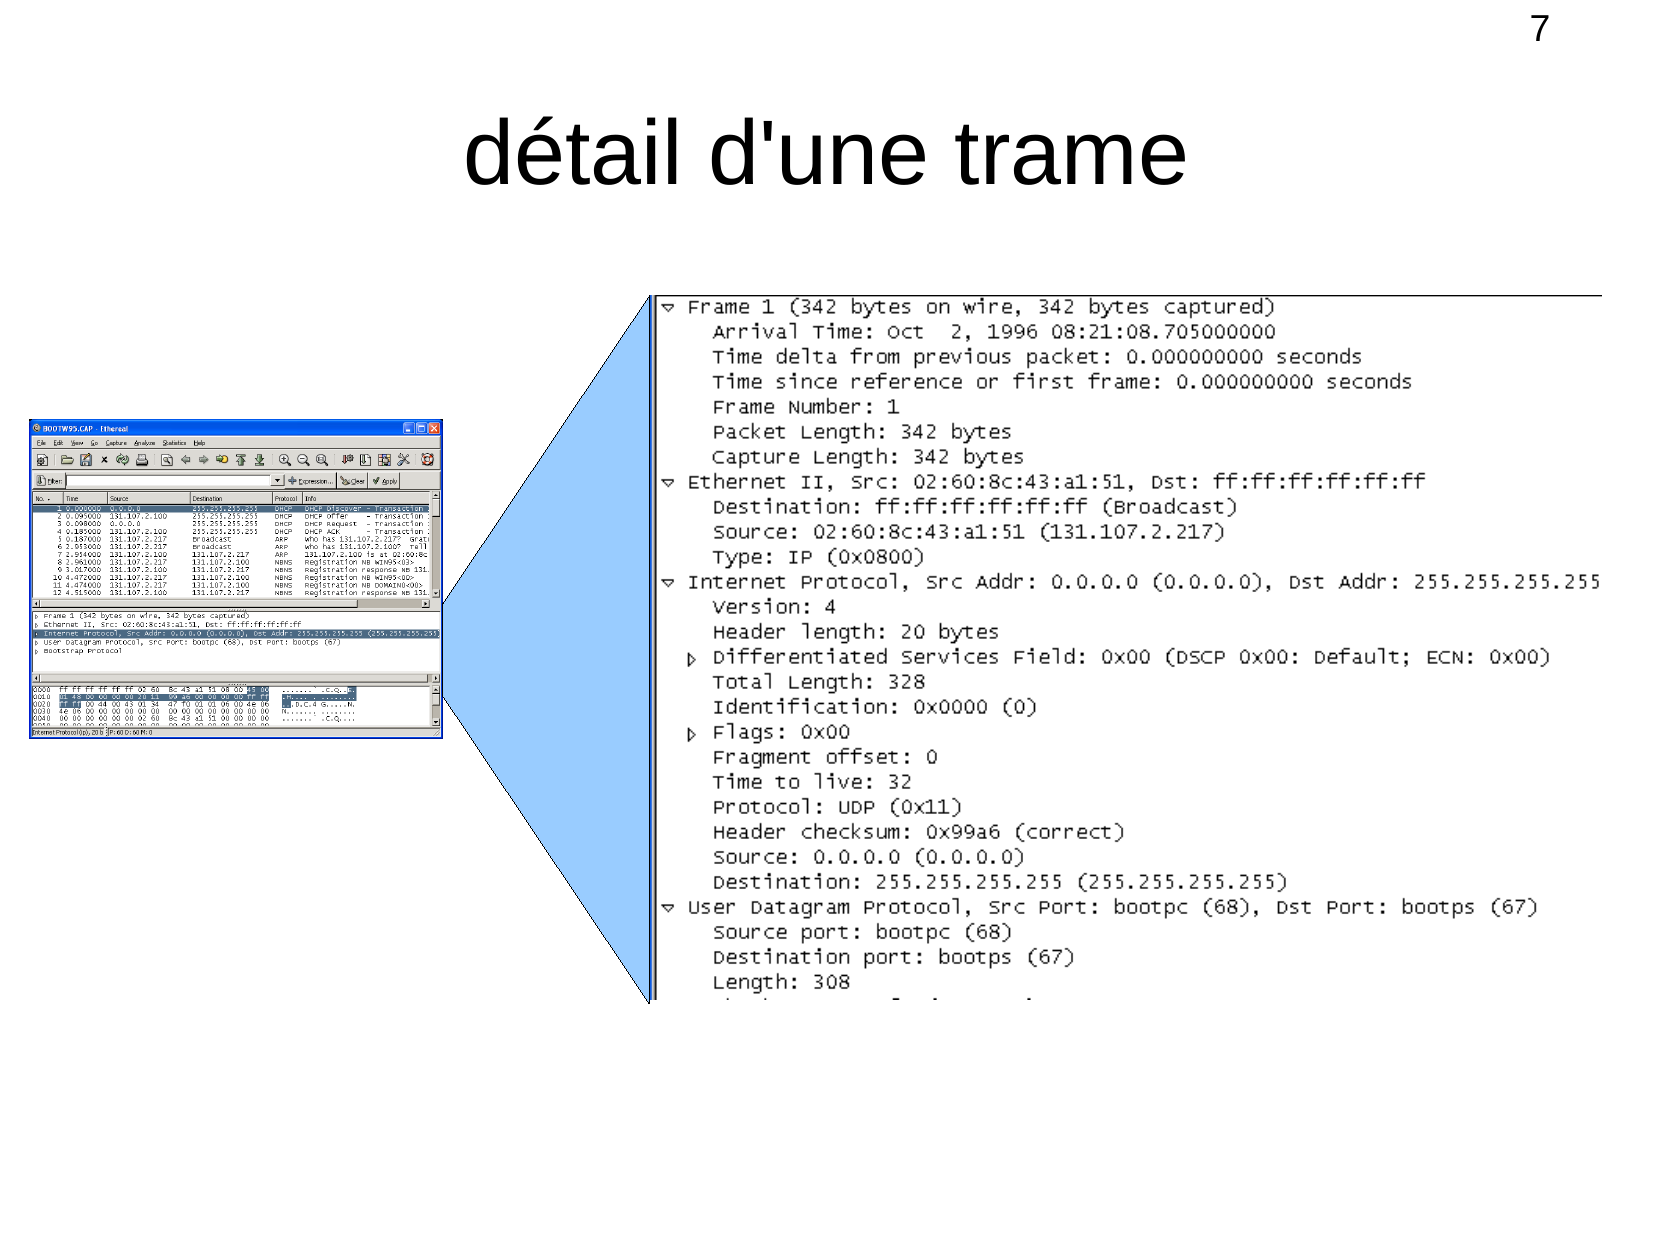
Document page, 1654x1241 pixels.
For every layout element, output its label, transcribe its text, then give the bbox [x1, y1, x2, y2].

title détail d'une trame [82, 56, 1571, 250]
picture [650, 295, 1602, 1000]
picture [29, 419, 443, 739]
text_box [442, 295, 650, 1004]
